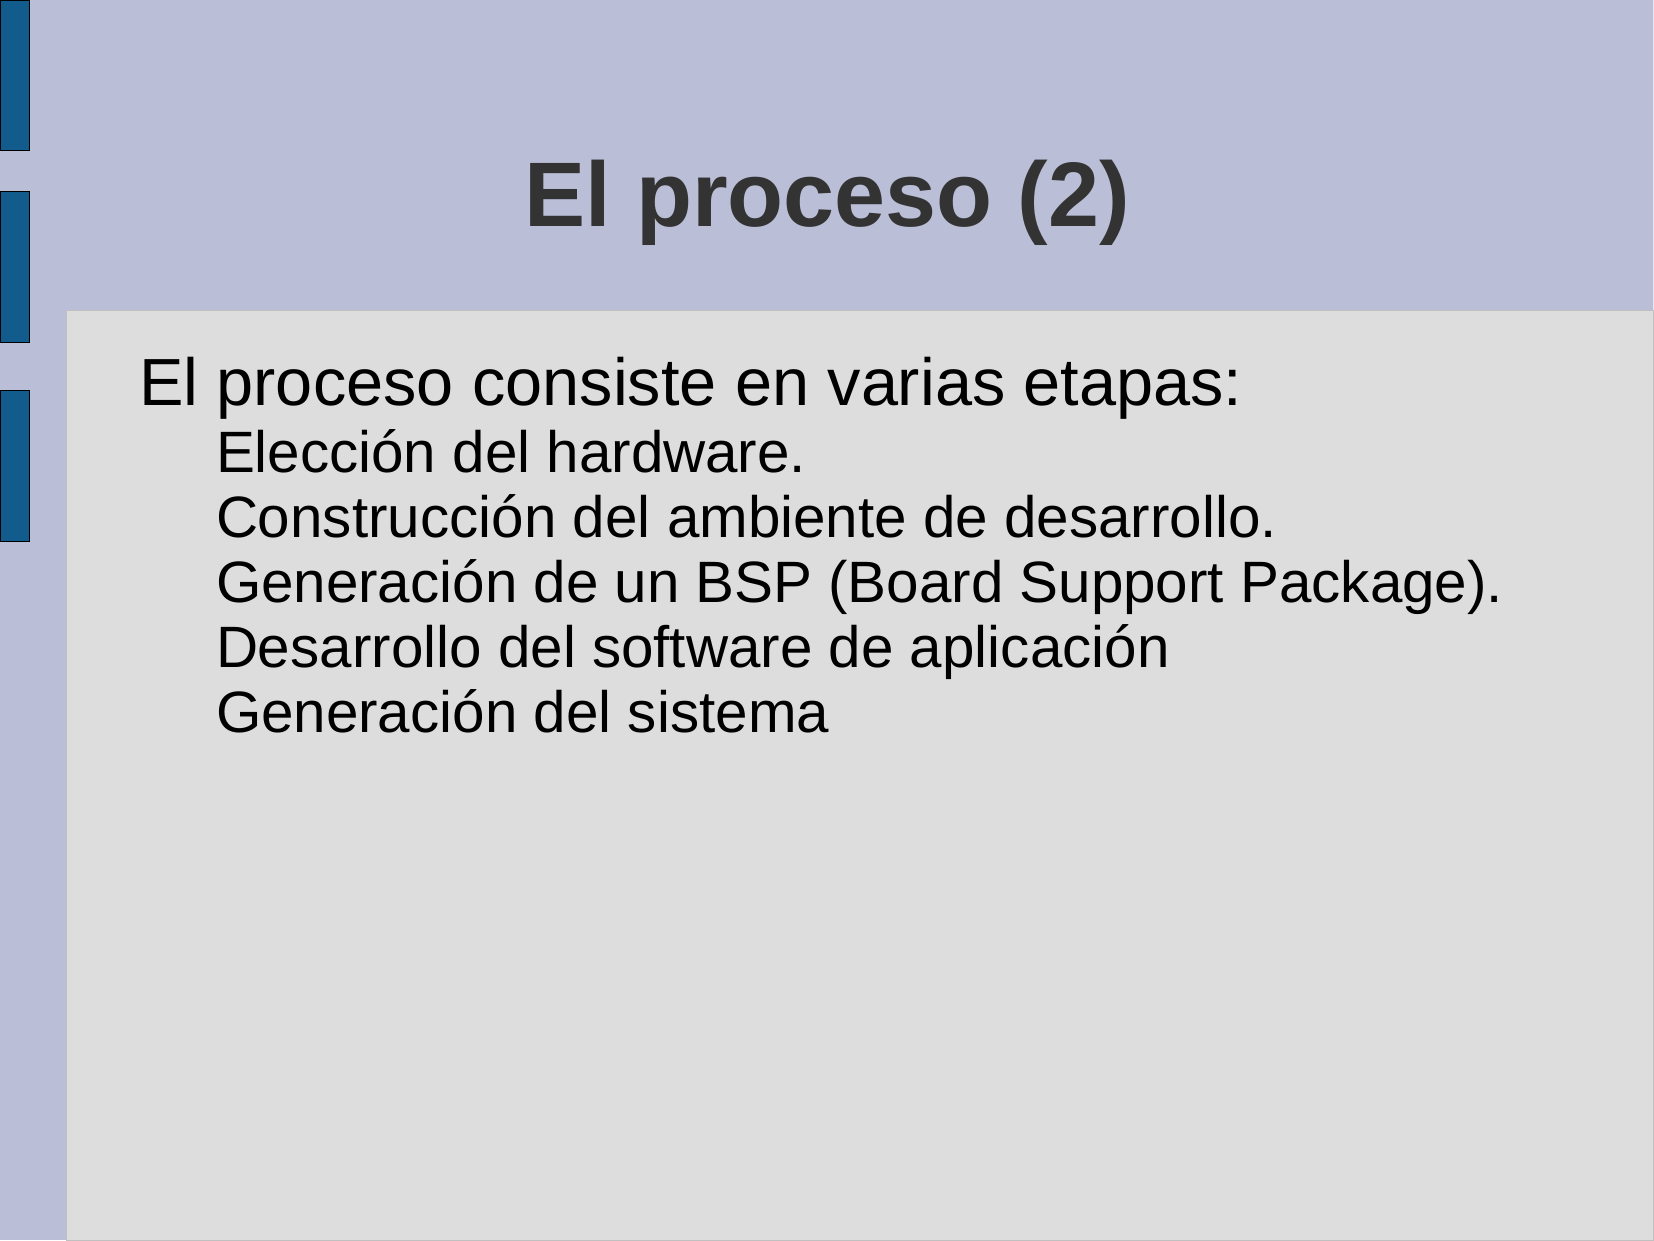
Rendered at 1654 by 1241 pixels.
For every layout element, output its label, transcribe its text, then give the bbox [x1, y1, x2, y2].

list El proceso consiste en varias etapas: Elección del hardware. Construcción del ambiente de desarrollo. Generación de un BSP (Board Support Package). Desarrollo del software de aplicación Generación del sistema [121, 344, 1534, 1127]
title El proceso (2) [121, 91, 1534, 299]
